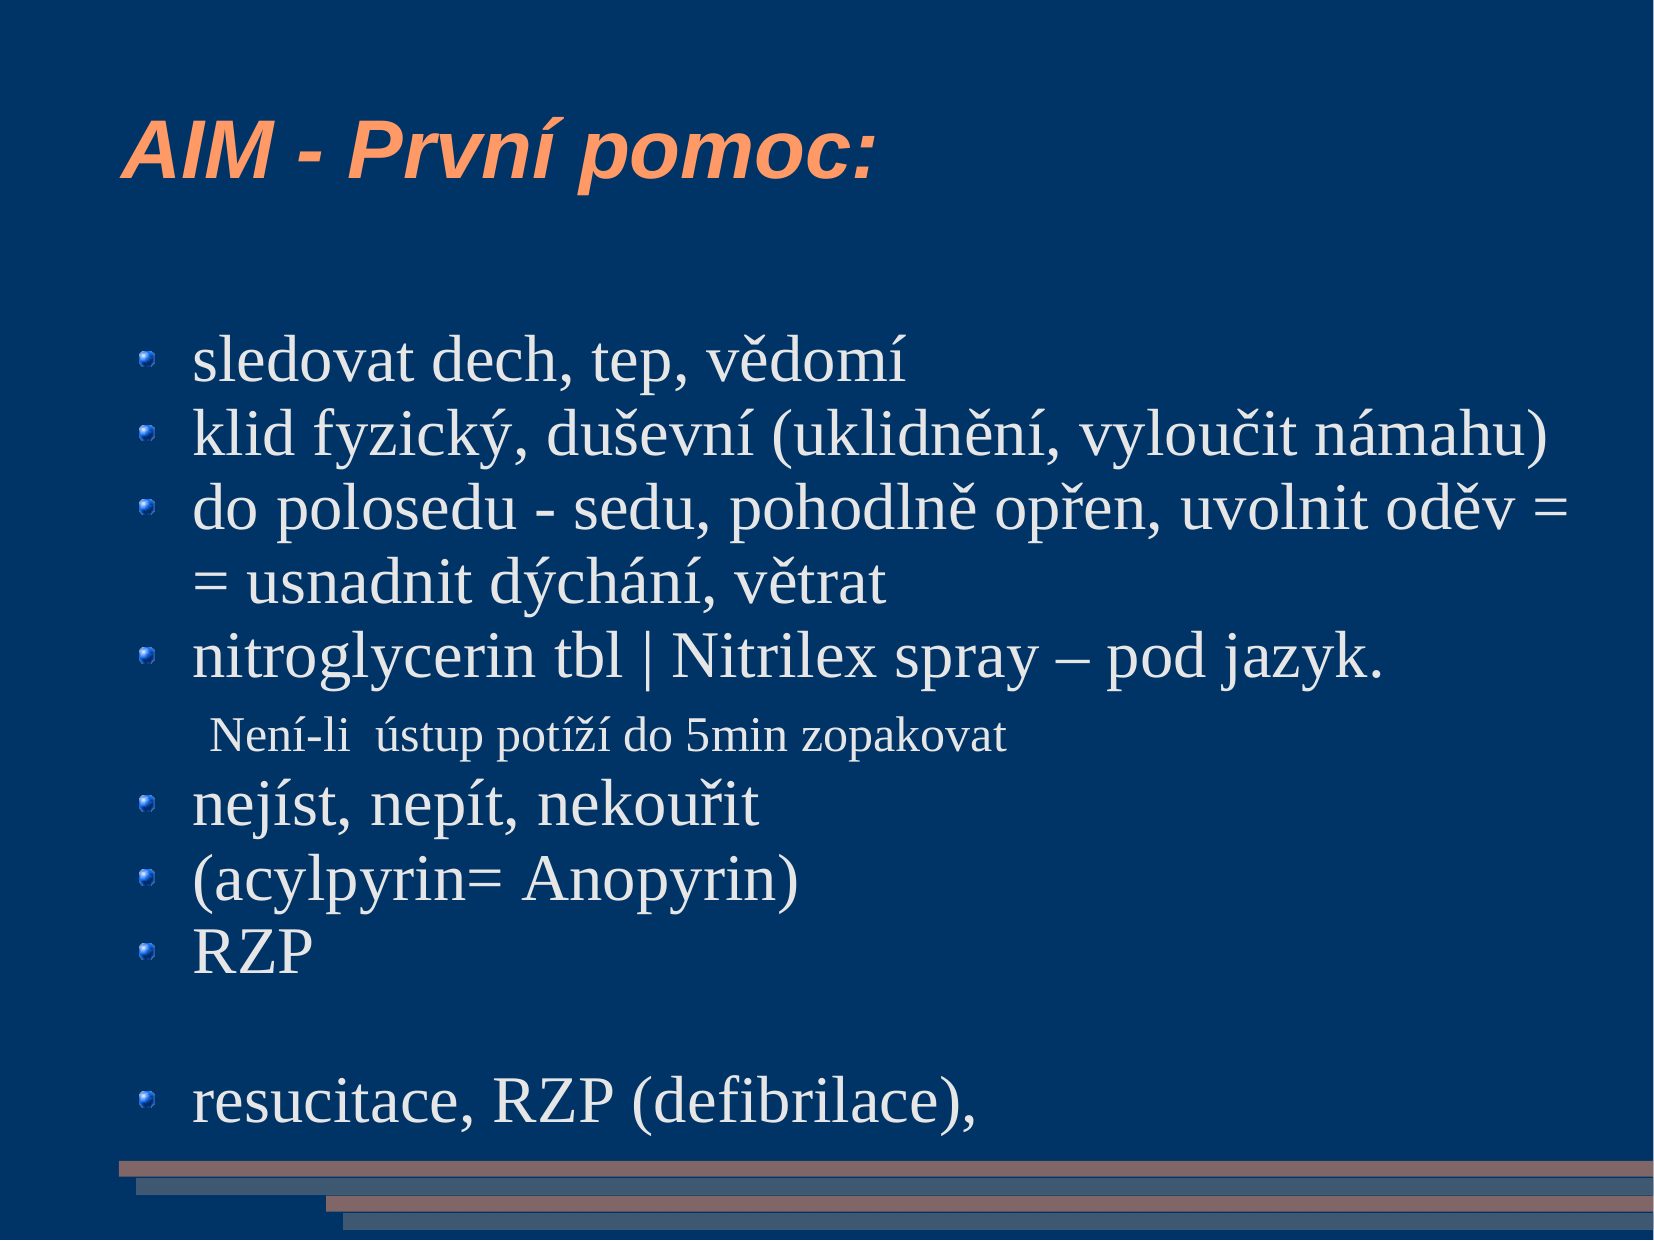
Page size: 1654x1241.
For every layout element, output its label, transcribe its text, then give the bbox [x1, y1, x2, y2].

list sledovat dech, tep, vědomí klid fyzický, duševní (uklidnění, vyloučit námahu) do polosedu - sedu, pohodlně opřen, uvolnit oděv = = usnadnit dýchání, větrat nitroglycerin tbl | Nitrilex spray – pod jazyk. Není-li ústup potíží do 5min zopakovat nejíst, nepít, nekouřit (acylpyrin= Anopyrin) RZP resucitace, RZP (defibrilace), [121, 322, 1581, 1193]
title AIM - První pomoc: [121, 46, 1534, 254]
